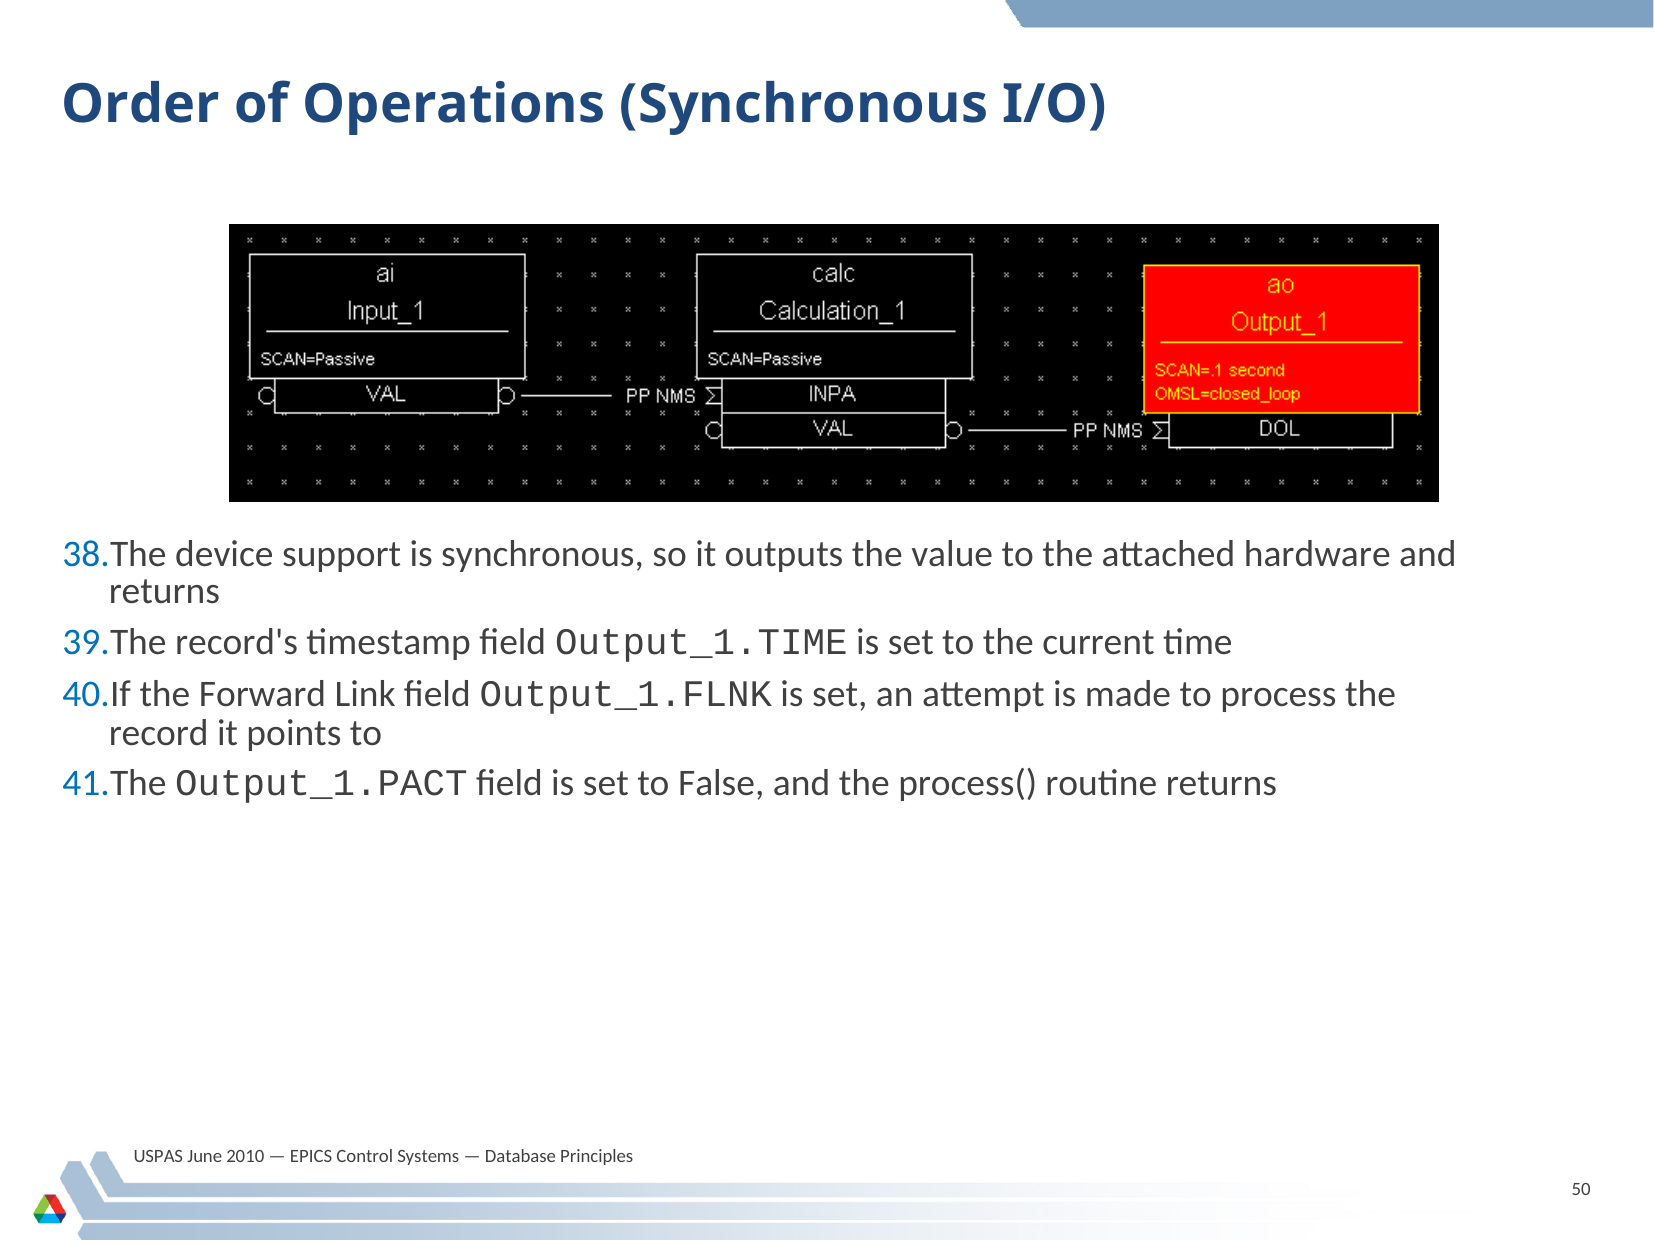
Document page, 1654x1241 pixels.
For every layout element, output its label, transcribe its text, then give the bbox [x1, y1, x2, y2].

picture [0, 0, 1654, 29]
title Order of Operations (Synchronous I/O) [61, 70, 1500, 134]
picture [0, 1143, 1654, 1240]
list The device support is synchronous, so it outputs the value to the attached hardware and returns The record's timestamp field Output_1.TIME is set to the current time If the Forward Link field Output_1.FLNK is set, an attempt is made to process the record it points to The Output_1.PACT field is set to False, and the process() routine returns [62, 538, 1498, 871]
picture [229, 224, 1439, 502]
